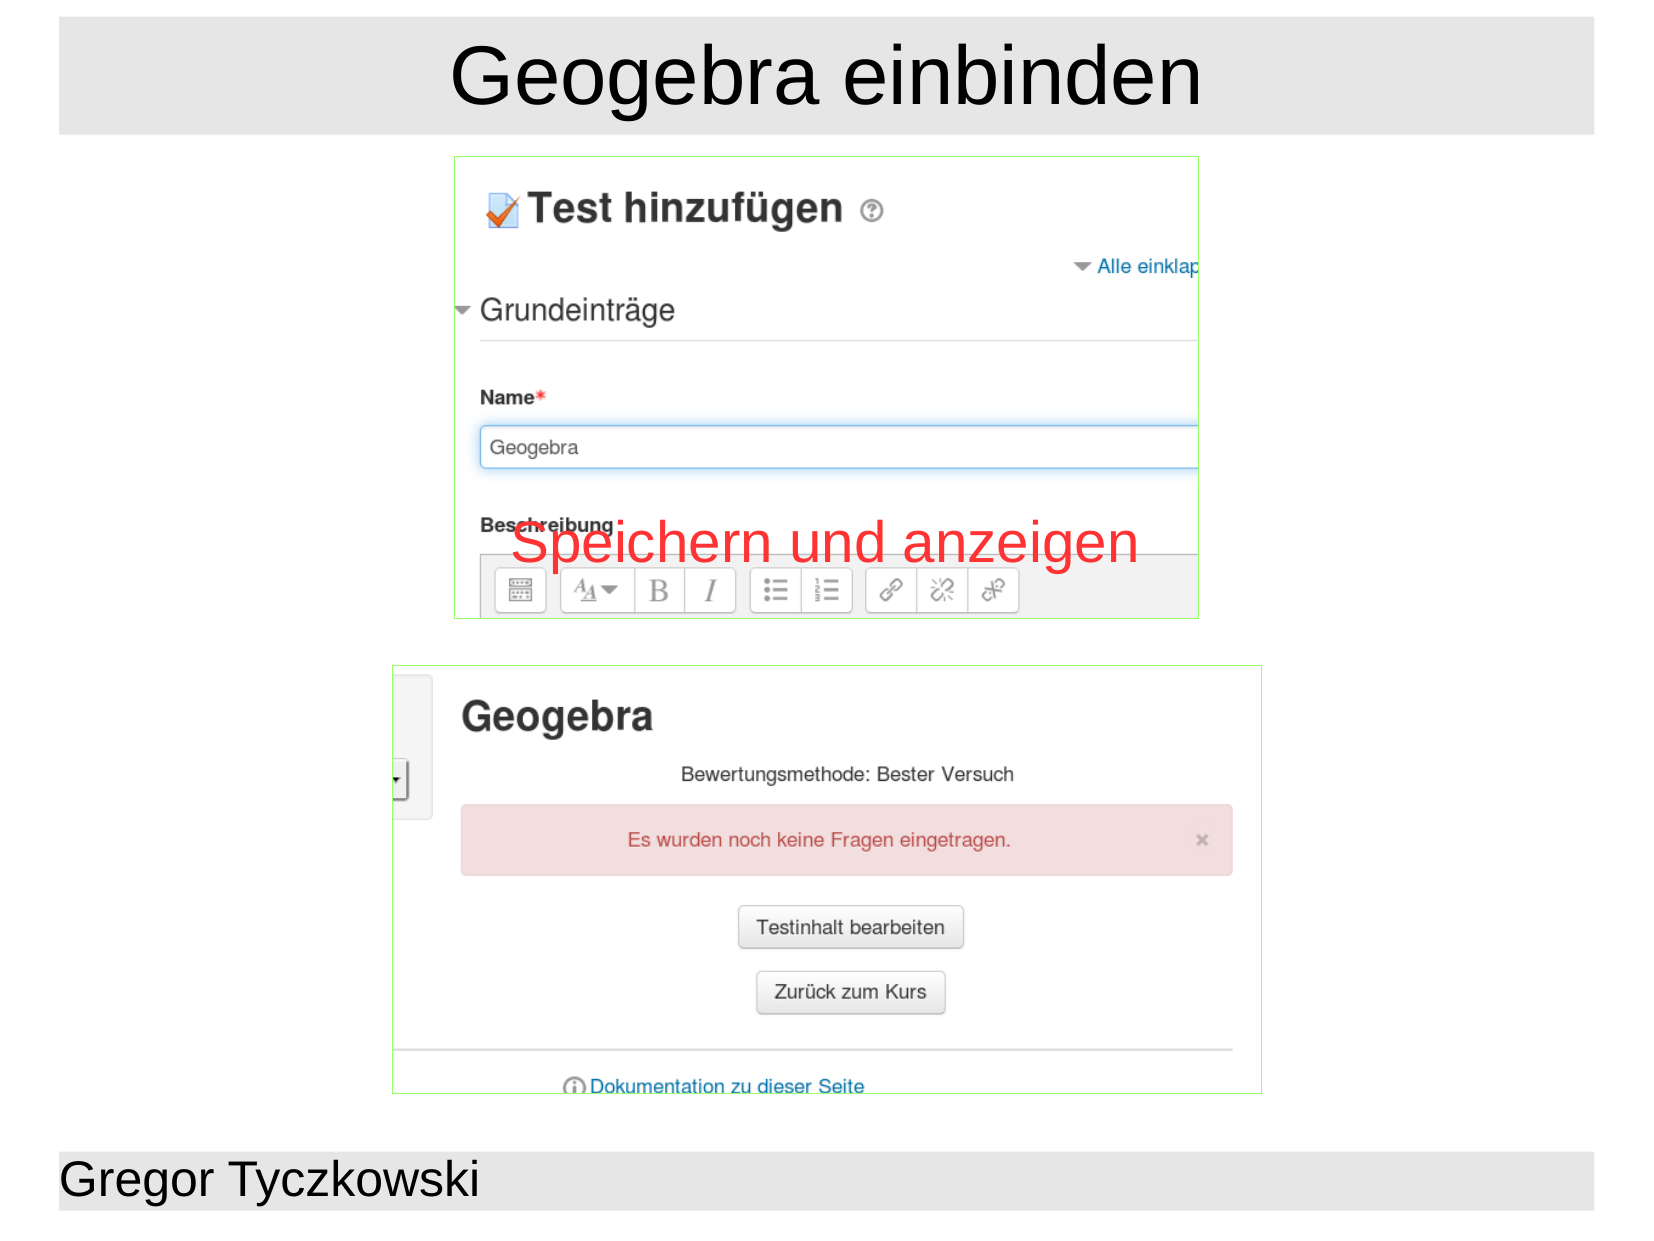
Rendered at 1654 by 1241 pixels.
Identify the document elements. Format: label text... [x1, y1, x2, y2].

picture [392, 665, 1262, 1094]
list Gregor Tyczkowski [59, 1151, 1595, 1211]
title Geogebra einbinden [59, 16, 1595, 135]
picture [454, 156, 1199, 619]
text_box Speichern und anzeigen [495, 501, 1188, 582]
